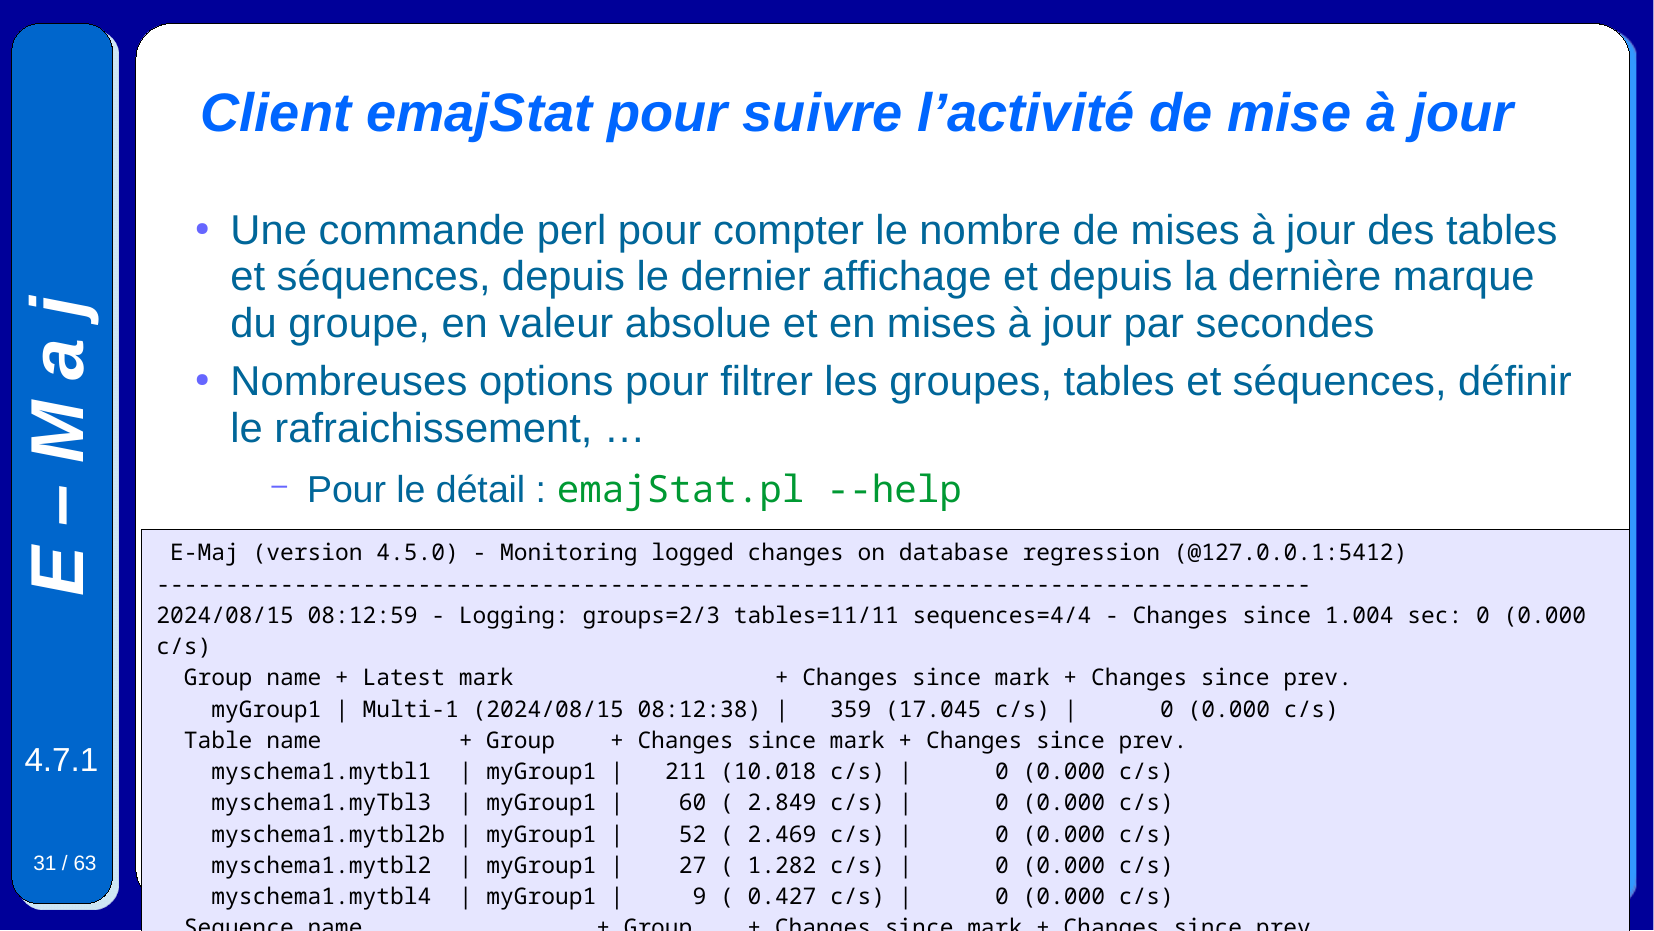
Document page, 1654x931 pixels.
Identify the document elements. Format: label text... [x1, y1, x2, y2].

text_box E-Maj (version 4.5.0) - Monitoring logged changes on database regression (@127.0.0.1:5412) ------------------------------------------------------------------------------------ 2024/08/15 08:12:59 - Logging: groups=2/3 tables=11/11 sequences=4/4 - Changes since 1.004 sec: 0 (0.000 c/s) Group name + Latest mark + Changes since mark + Changes since prev. myGroup1 | Multi-1 (2024/08/15 08:12:38) | 359 (17.045 c/s) | 0 (0.000 c/s) Table name + Group + Changes since mark + Changes since prev. myschema1.mytbl1 | myGroup1 | 211 (10.018 c/s) | 0 (0.000 c/s) myschema1.myTbl3 | myGroup1 | 60 ( 2.849 c/s) | 0 (0.000 c/s) myschema1.mytbl2b | myGroup1 | 52 ( 2.469 c/s) | 0 (0.000 c/s) myschema1.mytbl2 | myGroup1 | 27 ( 1.282 c/s) | 0 (0.000 c/s) myschema1.mytbl4 | myGroup1 | 9 ( 0.427 c/s) | 0 (0.000 c/s) Sequence name + Group + Changes since mark + Changes since prev. myschema1.mytbl2b_col20_seq | myGroup1 | -5 (-0.237 c/s) | 0 (0.000 c/s) myschema1.myTbl3_col31_seq | myGroup1 | -20 (-0.950 c/s) | 0 (0.000 c/s) [141, 529, 1630, 890]
title Client emajStat pour suivre l’activité de mise à jour [200, 34, 1575, 191]
list Une commande perl pour compter le nombre de mises à jour des tables et séquences, depuis le dernier affichage et depuis la dernière marque du groupe, en valeur absolue et en mises à jour par secondes Nombreuses options pour filtrer les groupes, tables et séquences, définir le rafraichissement, … Pour le détail : emajStat.pl --help [177, 206, 1587, 507]
